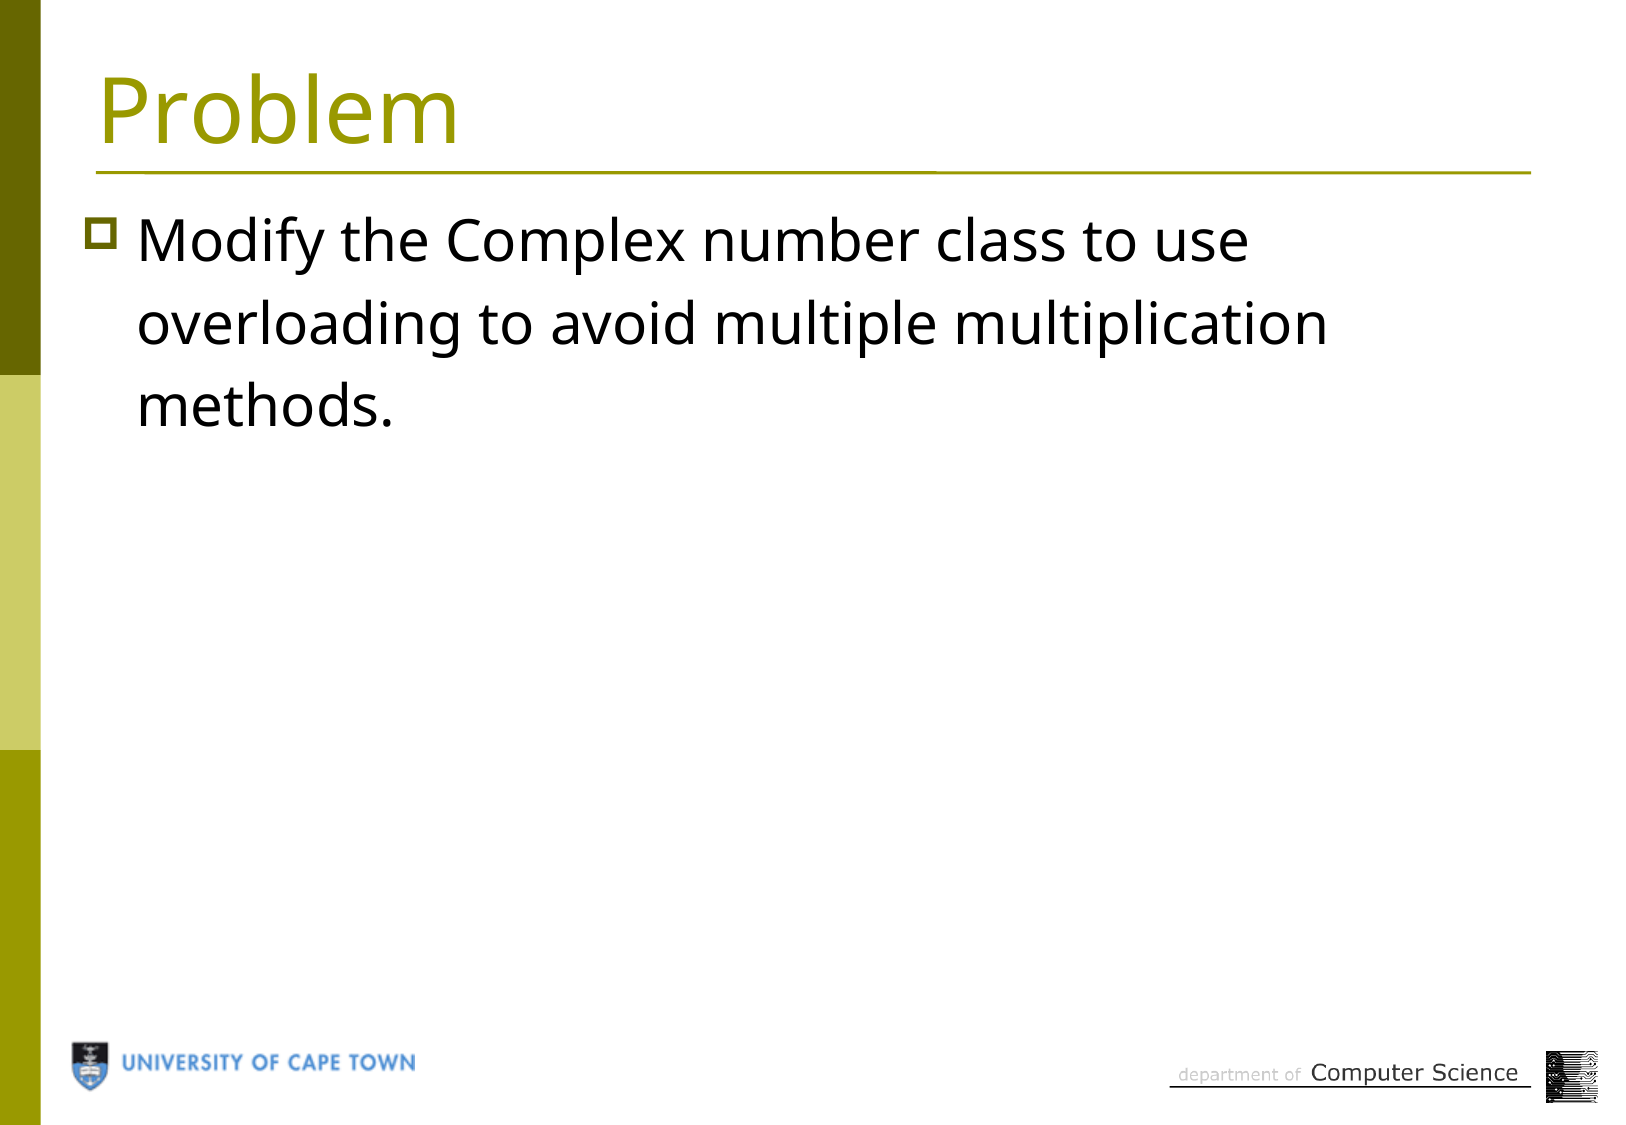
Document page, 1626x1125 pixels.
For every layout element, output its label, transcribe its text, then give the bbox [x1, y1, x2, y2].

picture [1169, 1043, 1532, 1091]
picture [1546, 1051, 1598, 1103]
picture [61, 1024, 415, 1103]
title Problem [81, 14, 1543, 172]
list Modify the Complex number class to use overloading to avoid multiple multiplication methods. [81, 196, 1543, 991]
